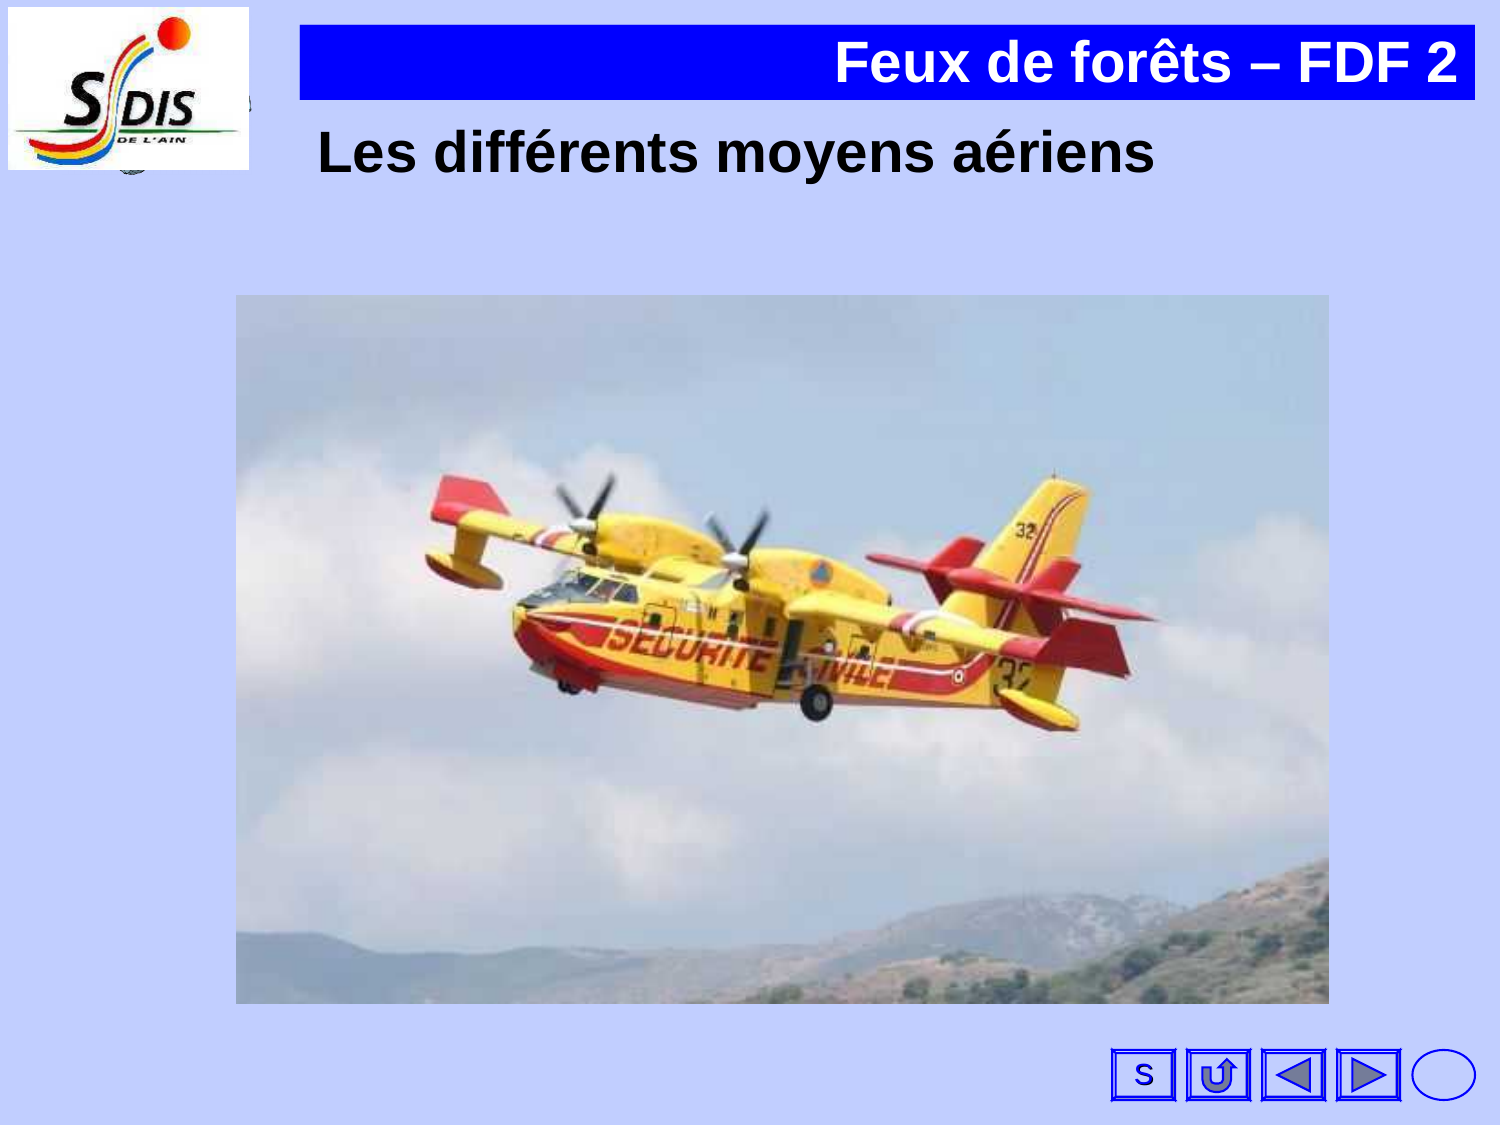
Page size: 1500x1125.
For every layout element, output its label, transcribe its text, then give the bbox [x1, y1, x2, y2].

text_box Les différents moyens aériens [302, 112, 1173, 193]
picture [8, 7, 249, 170]
text_box [1412, 1049, 1476, 1101]
text_box Feux de forêts – FDF 2 [299, 24, 1475, 100]
picture [236, 295, 1329, 1004]
